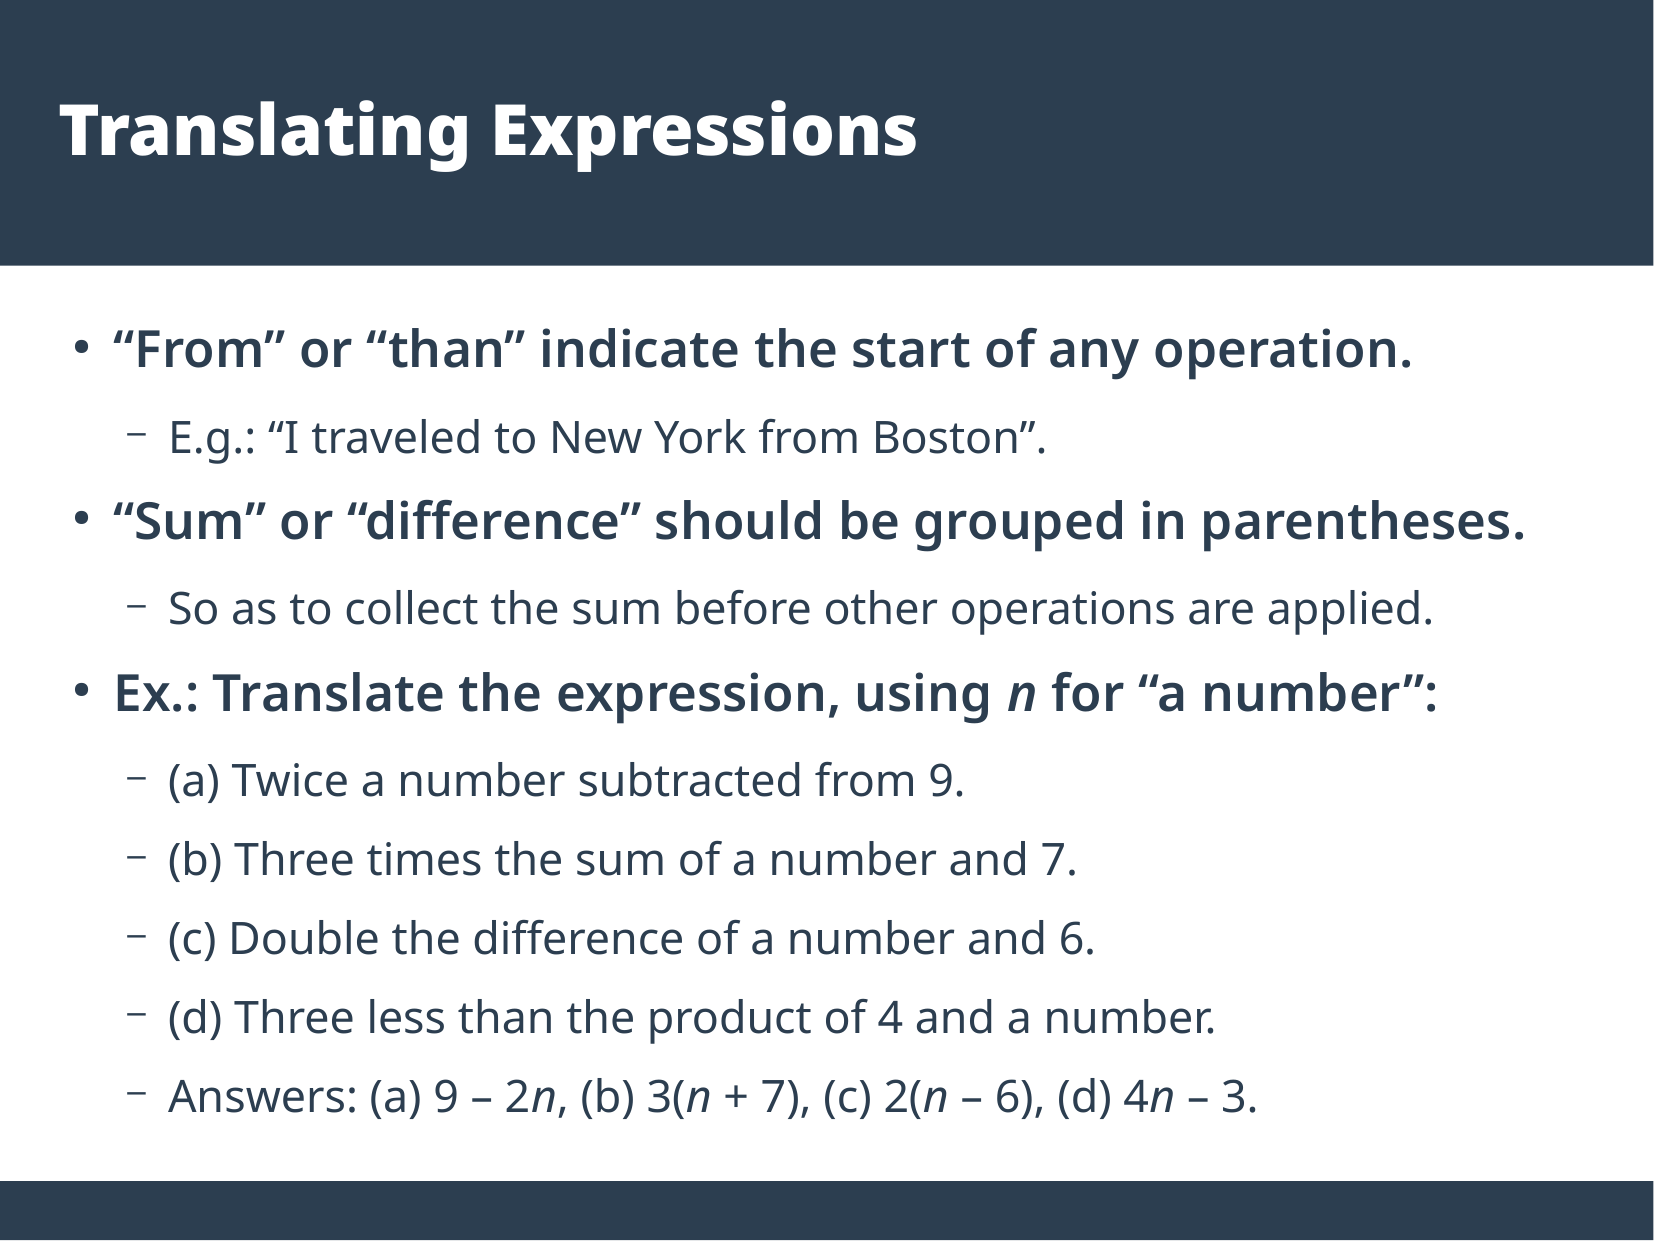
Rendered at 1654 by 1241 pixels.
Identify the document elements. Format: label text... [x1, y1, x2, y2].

list “From” or “than” indicate the start of any operation. E.g.: “I traveled to New York from Boston”. “Sum” or “difference” should be grouped in parentheses. So as to collect the sum before other operations are applied. Ex.: Translate the expression, using n for “a number”: (a) Twice a number subtracted from 9. (b) Three times the sum of a number and 7. (c) Double the difference of a number and 6. (d) Three less than the product of 4 and a number. Answers: (a) 9 – 2n, (b) 3(n + 7), (c) 2(n – 6), (d) 4n – 3. [59, 312, 1595, 1140]
title Translating Expressions [59, 49, 1595, 207]
